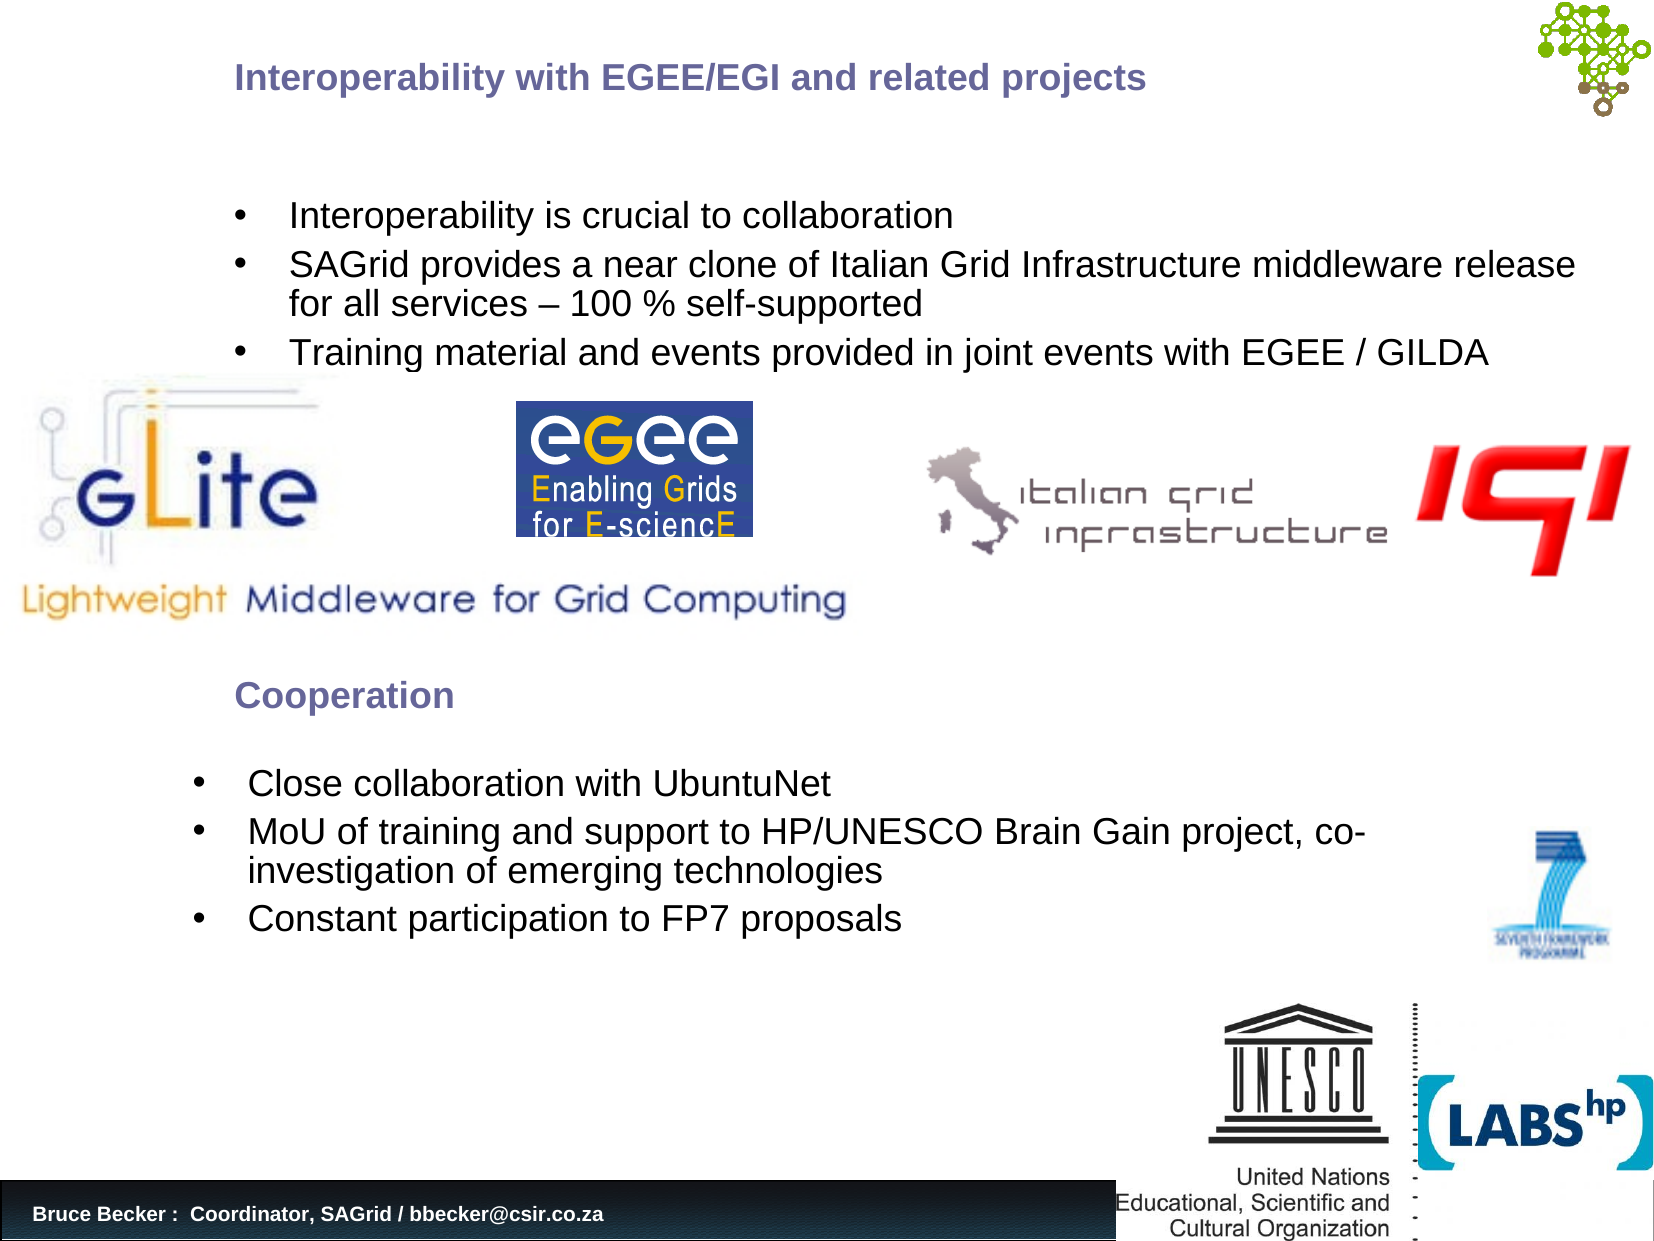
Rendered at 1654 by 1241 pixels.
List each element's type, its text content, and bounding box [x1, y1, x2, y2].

picture [916, 436, 1400, 562]
picture [1487, 826, 1618, 967]
picture [1405, 437, 1640, 585]
picture [0, 372, 892, 650]
text_box Close collaboration with UbuntuNet MoU of training and support to HP/UNESCO Brain Gain project, co-investigation of emerging technologies Constant participation to FP7 proposals [192, 759, 1554, 1010]
text_box Cooperation [234, 625, 1595, 764]
picture [0, 1003, 1654, 1241]
picture [1534, 0, 1654, 119]
list Interoperability is crucial to collaboration SAGrid provides a near clone of Italian Grid Infrastructure middleware release for all services – 100 % self-supported Training material and events provided in joint events with EGEE / GILDA [234, 192, 1595, 443]
title Interoperability with EGEE/EGI and related projects [234, 34, 1329, 118]
